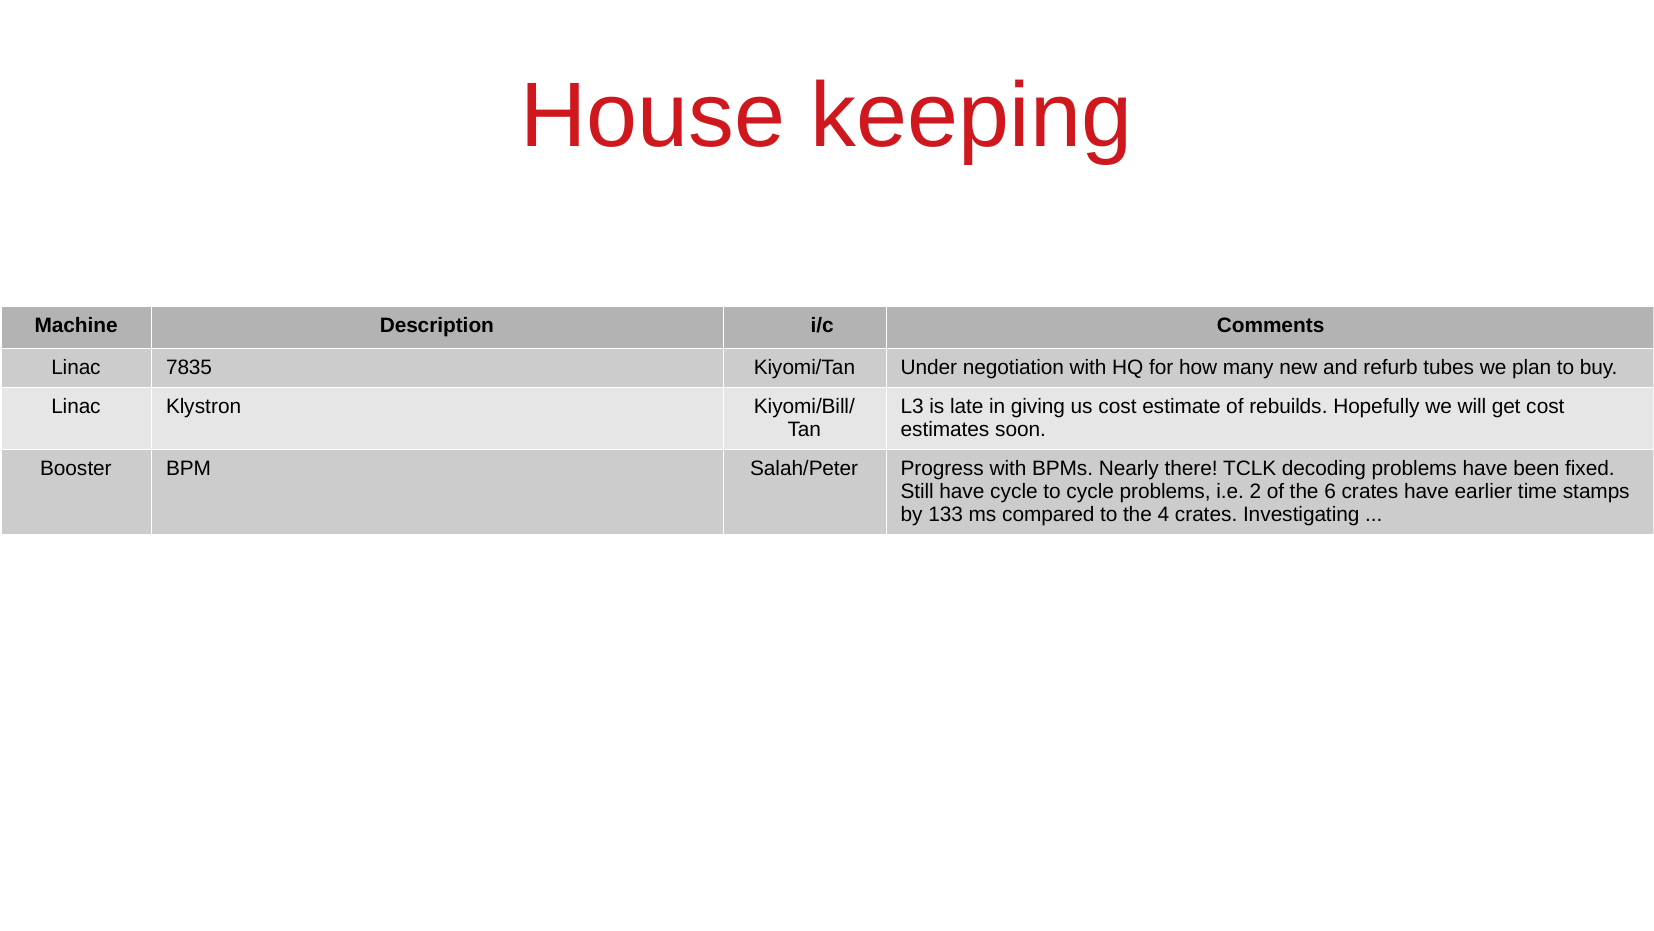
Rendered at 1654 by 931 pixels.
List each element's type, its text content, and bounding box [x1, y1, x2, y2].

table_cell BPM [152, 450, 723, 534]
table_cell Kiyomi/Tan [724, 349, 886, 387]
table_cell Booster [2, 450, 151, 534]
table_header i/c [724, 307, 886, 348]
table_cell Linac [2, 388, 151, 449]
table_cell Progress with BPMs. Nearly there! TCLK decoding problems have been fixed. Still have cycle to cycle problems, i.e. 2 of the 6 crates have earlier time stamps by 133 ms compared to the 4 crates. Investigating ... [887, 450, 1654, 534]
table_header Machine [2, 307, 151, 348]
table_cell L3 is late in giving us cost estimate of rebuilds. Hopefully we will get cost estimates soon. [887, 388, 1654, 449]
table_cell Kiyomi/Bill/Tan [724, 388, 886, 449]
table_cell Salah/Peter [724, 450, 886, 534]
table_cell Klystron [152, 388, 723, 449]
table_cell Linac [2, 349, 151, 387]
table_header Comments [887, 307, 1654, 348]
table_cell Under negotiation with HQ for how many new and refurb tubes we plan to buy. [887, 349, 1654, 387]
table_header Description [152, 307, 723, 348]
table_cell 7835 [152, 349, 723, 387]
title House keeping [82, 37, 1571, 193]
